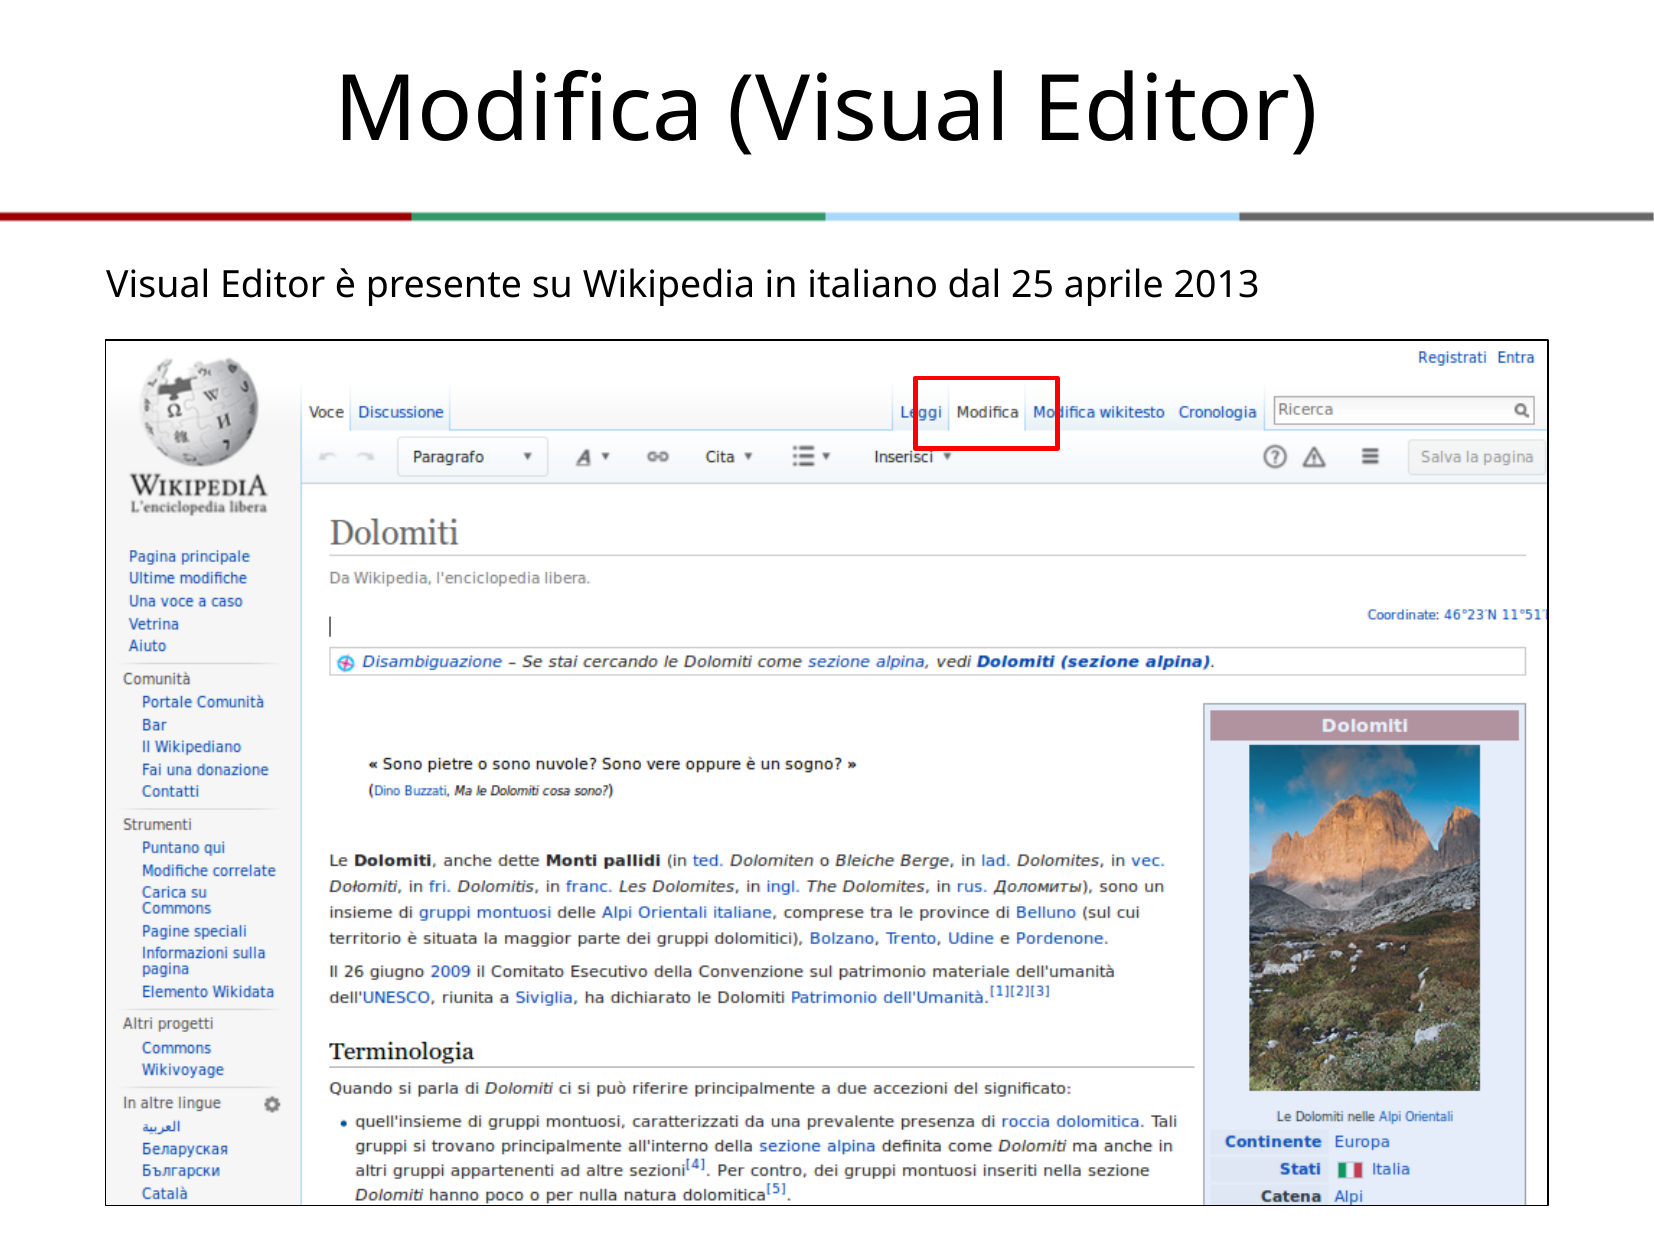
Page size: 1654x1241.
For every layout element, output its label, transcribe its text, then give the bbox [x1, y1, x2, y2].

text_box Modifica (Visual Editor) [82, 0, 1571, 200]
text_box Visual Editor è presente su Wikipedia in italiano dal 25 aprile 2013 [106, 259, 1548, 319]
picture [106, 340, 1548, 1205]
picture [0, 200, 1654, 235]
